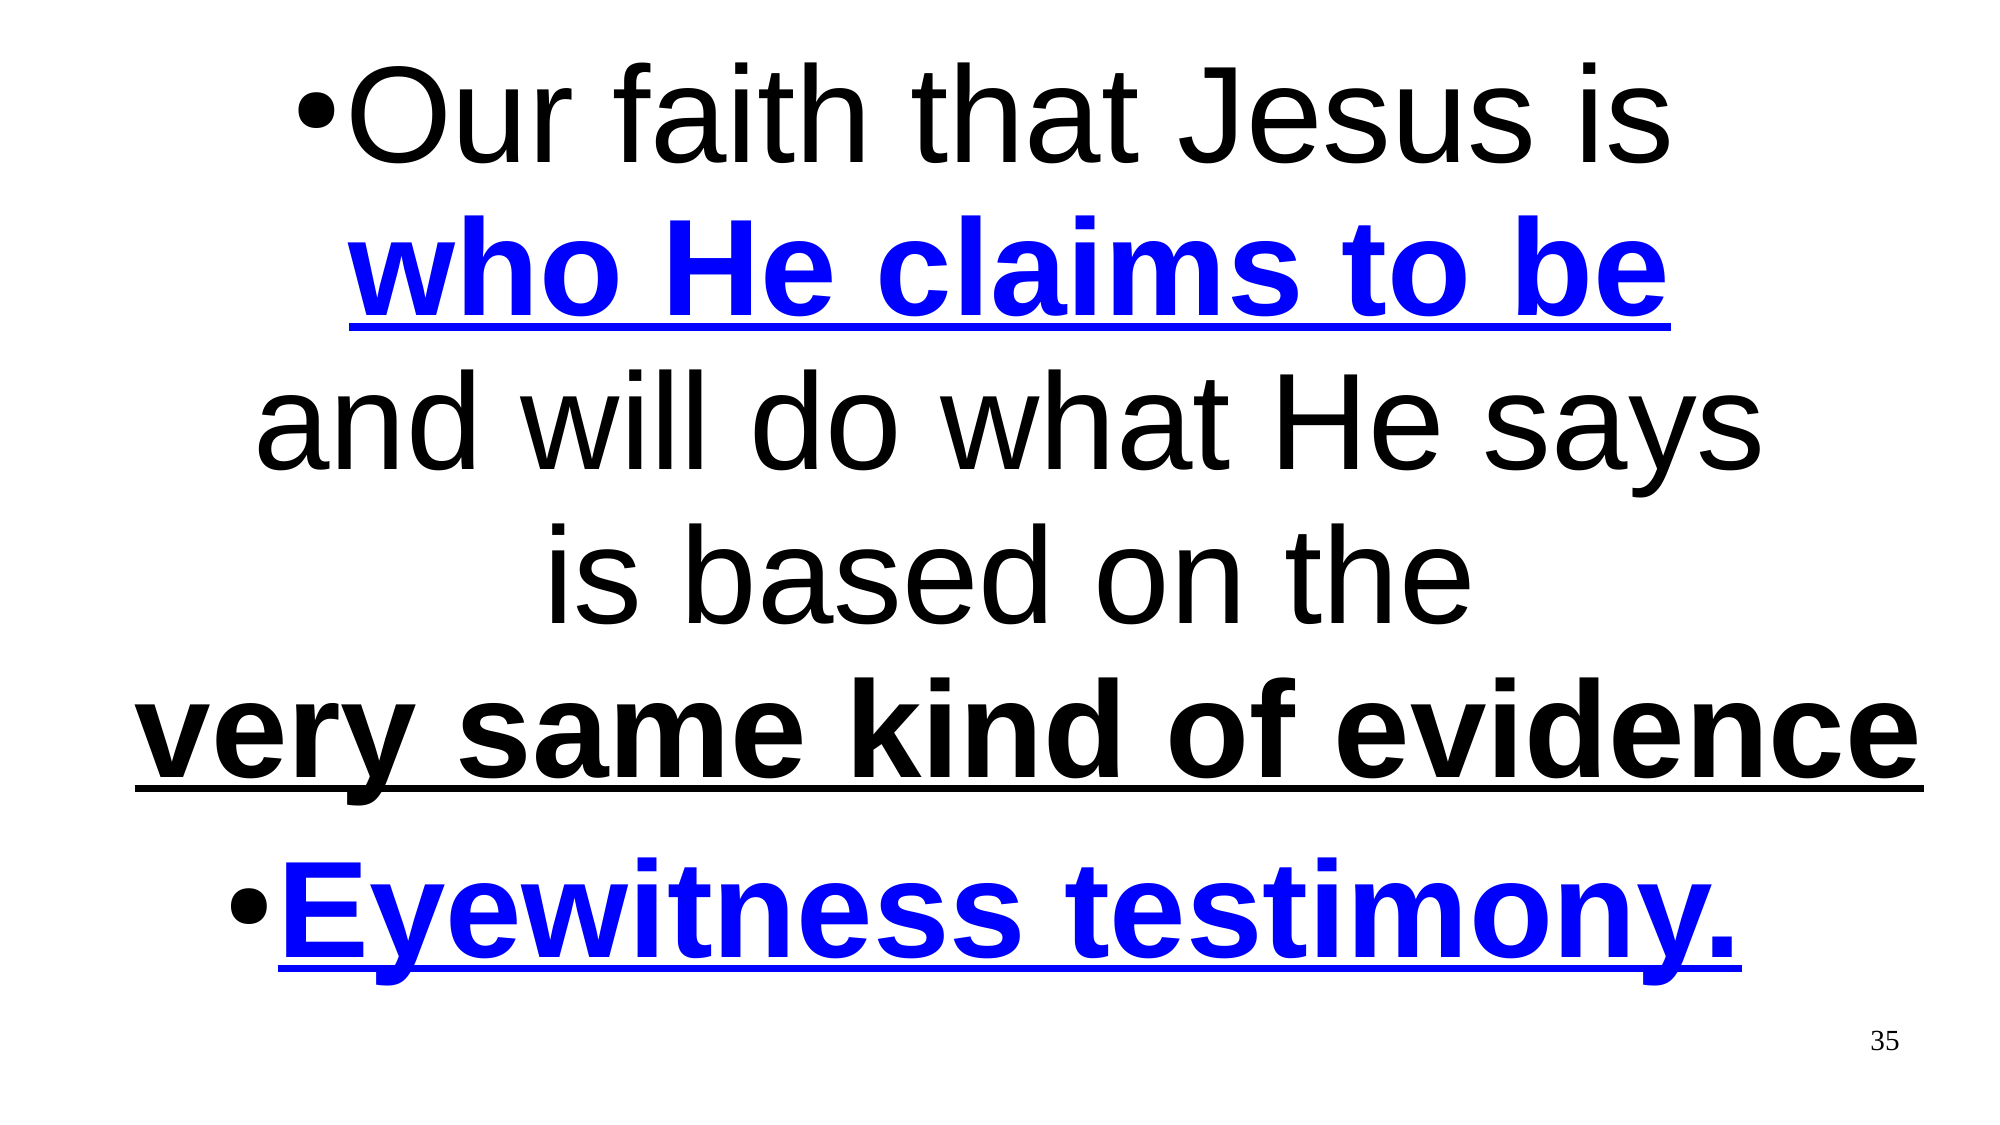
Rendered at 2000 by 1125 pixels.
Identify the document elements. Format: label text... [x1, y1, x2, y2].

list Our faith that Jesus is who He claims to be and will do what He says is based on the very same kind of evidence Eyewitness testimony. [37, 37, 1951, 1088]
